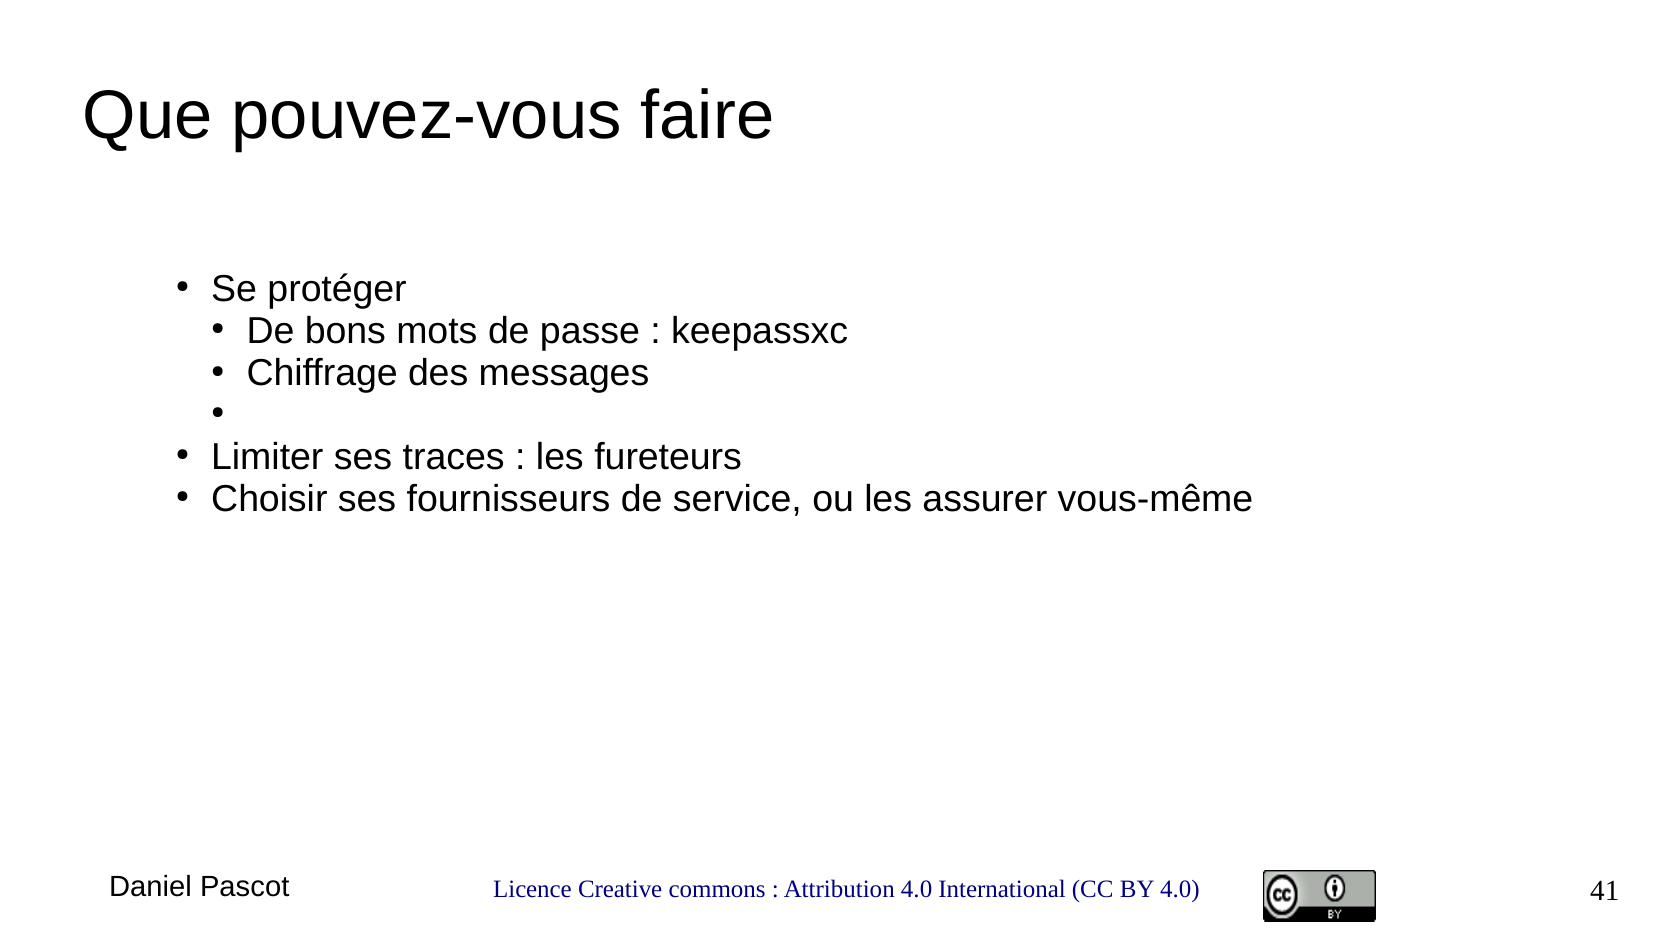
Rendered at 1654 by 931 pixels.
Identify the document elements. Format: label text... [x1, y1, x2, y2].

text_box Se protéger De bons mots de passe : keepassxc Chiffrage des messages Limiter ses traces : les fureteurs Choisir ses fournisseurs de service, ou les assurer vous-même [161, 259, 1269, 569]
picture [1263, 870, 1376, 922]
title Que pouvez-vous faire [82, 37, 1571, 193]
